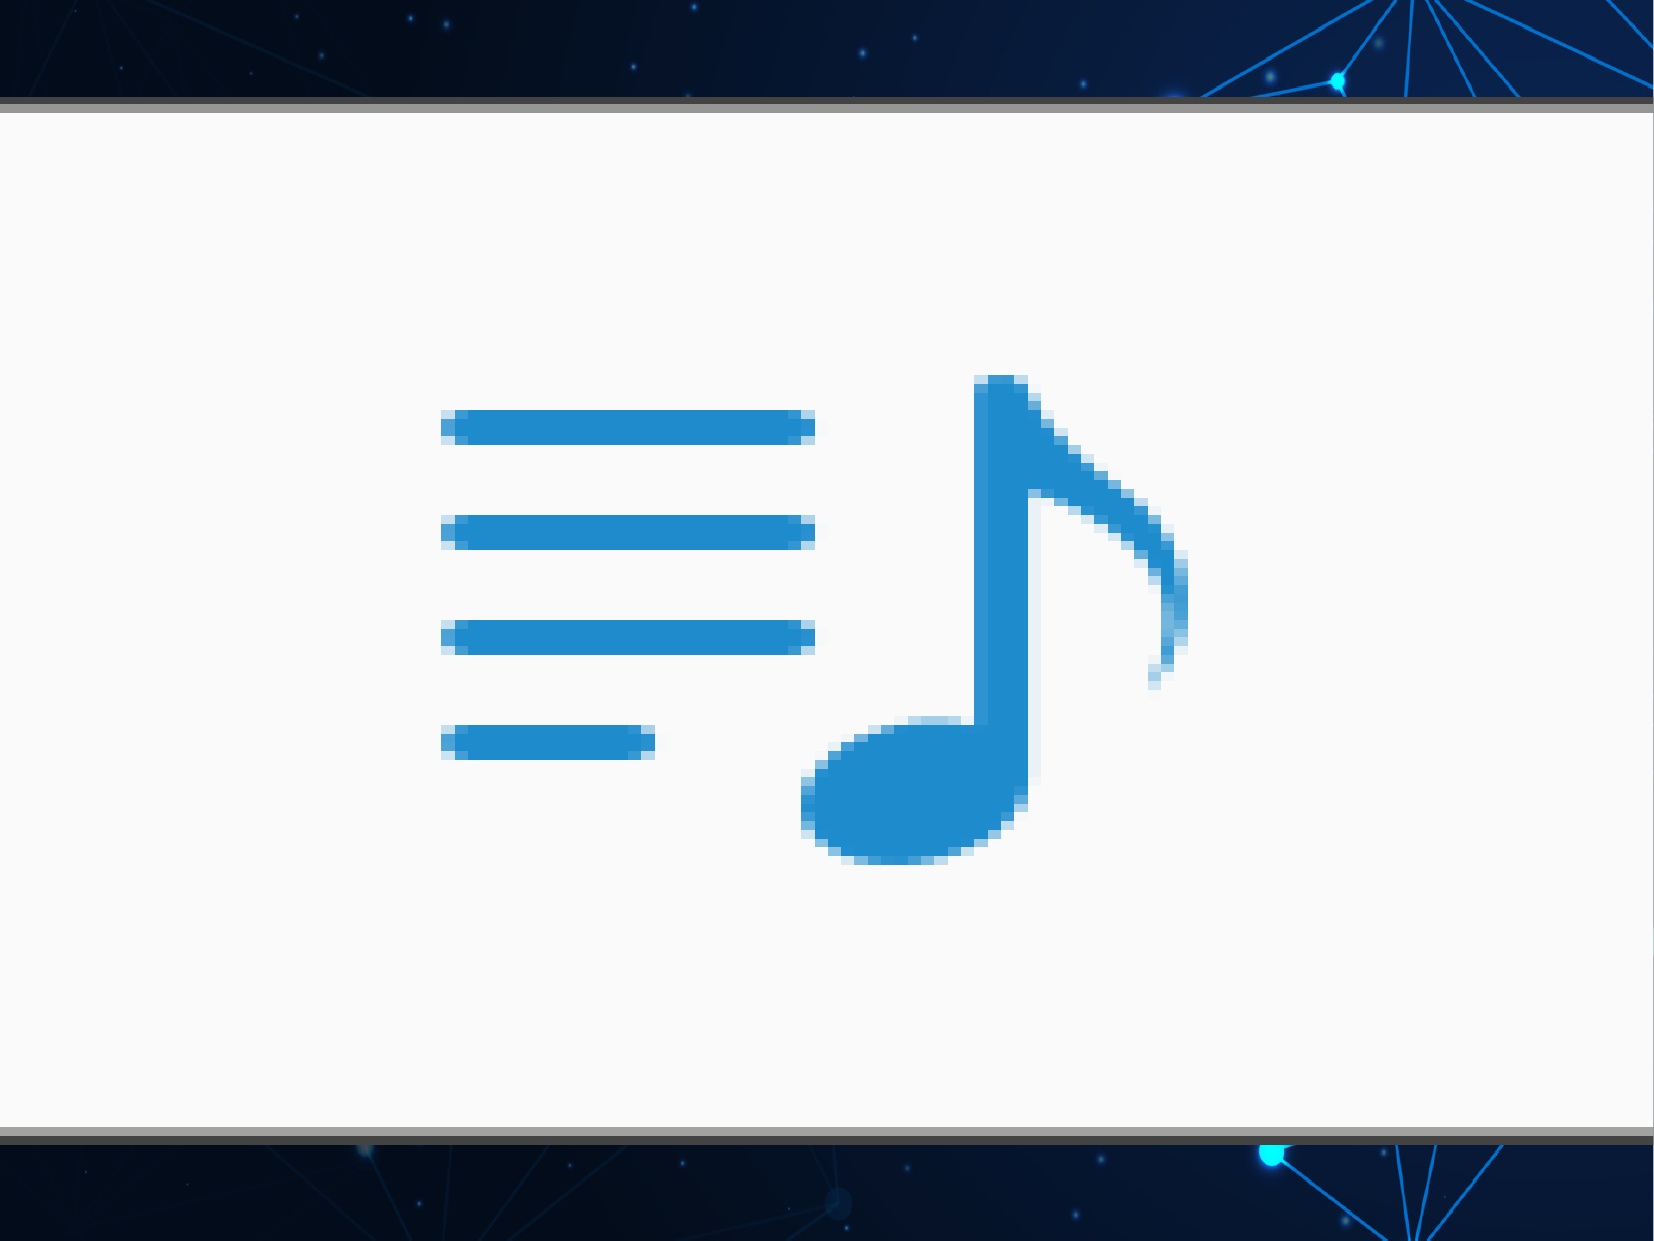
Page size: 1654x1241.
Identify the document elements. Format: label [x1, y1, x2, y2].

text_box [0, 95, 1654, 1146]
picture [0, 1146, 1654, 1241]
picture [0, 0, 1654, 95]
